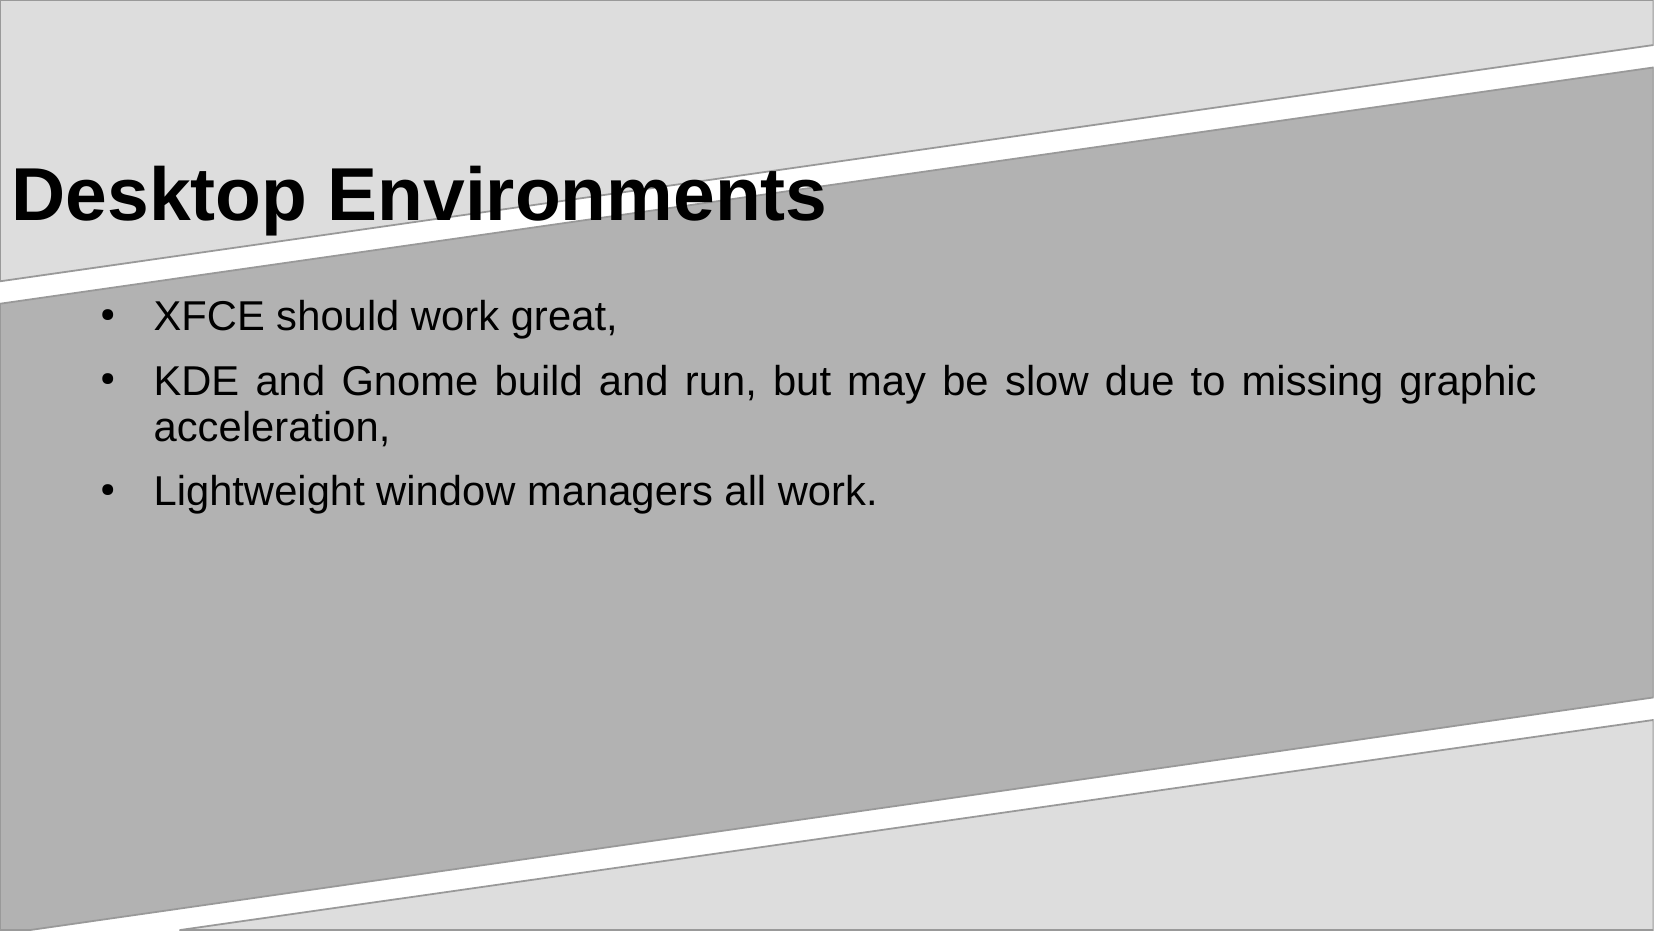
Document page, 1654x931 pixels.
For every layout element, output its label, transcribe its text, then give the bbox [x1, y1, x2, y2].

list XFCE should work great, KDE and Gnome build and run, but may be slow due to missing graphic acceleration, Lightweight window managers all work. [82, 292, 1538, 833]
title Desktop Environments [11, 116, 1489, 274]
